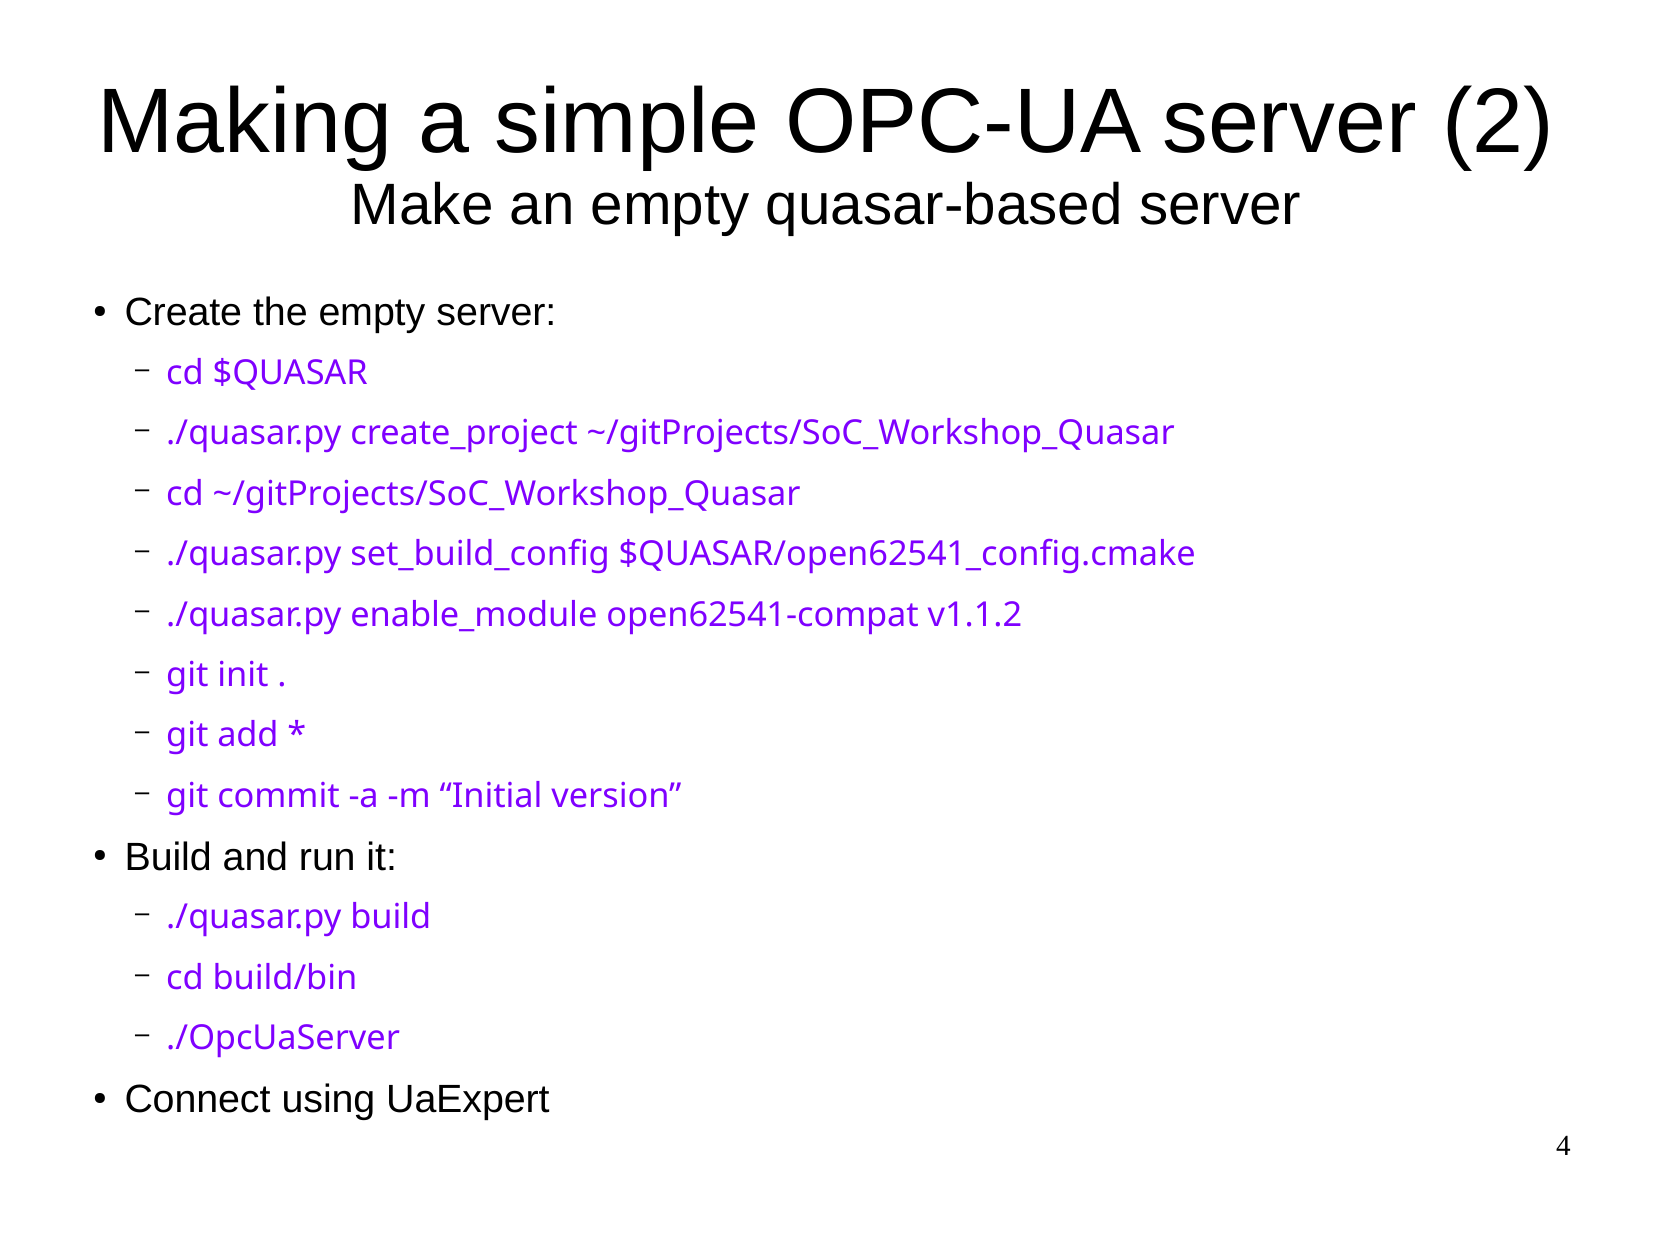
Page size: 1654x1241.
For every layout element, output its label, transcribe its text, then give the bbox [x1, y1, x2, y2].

title Making a simple OPC-UA server (2) Make an empty quasar-based server [82, 49, 1571, 257]
list Create the empty server: cd $QUASAR ./quasar.py create_project ~/gitProjects/SoC_Workshop_Quasar cd ~/gitProjects/SoC_Workshop_Quasar ./quasar.py set_build_config $QUASAR/open62541_config.cmake ./quasar.py enable_module open62541-compat v1.1.2 git init . git add * git commit -a -m “Initial version” Build and run it: ./quasar.py build cd build/bin ./OpcUaServer Connect using UaExpert [82, 290, 1595, 1134]
